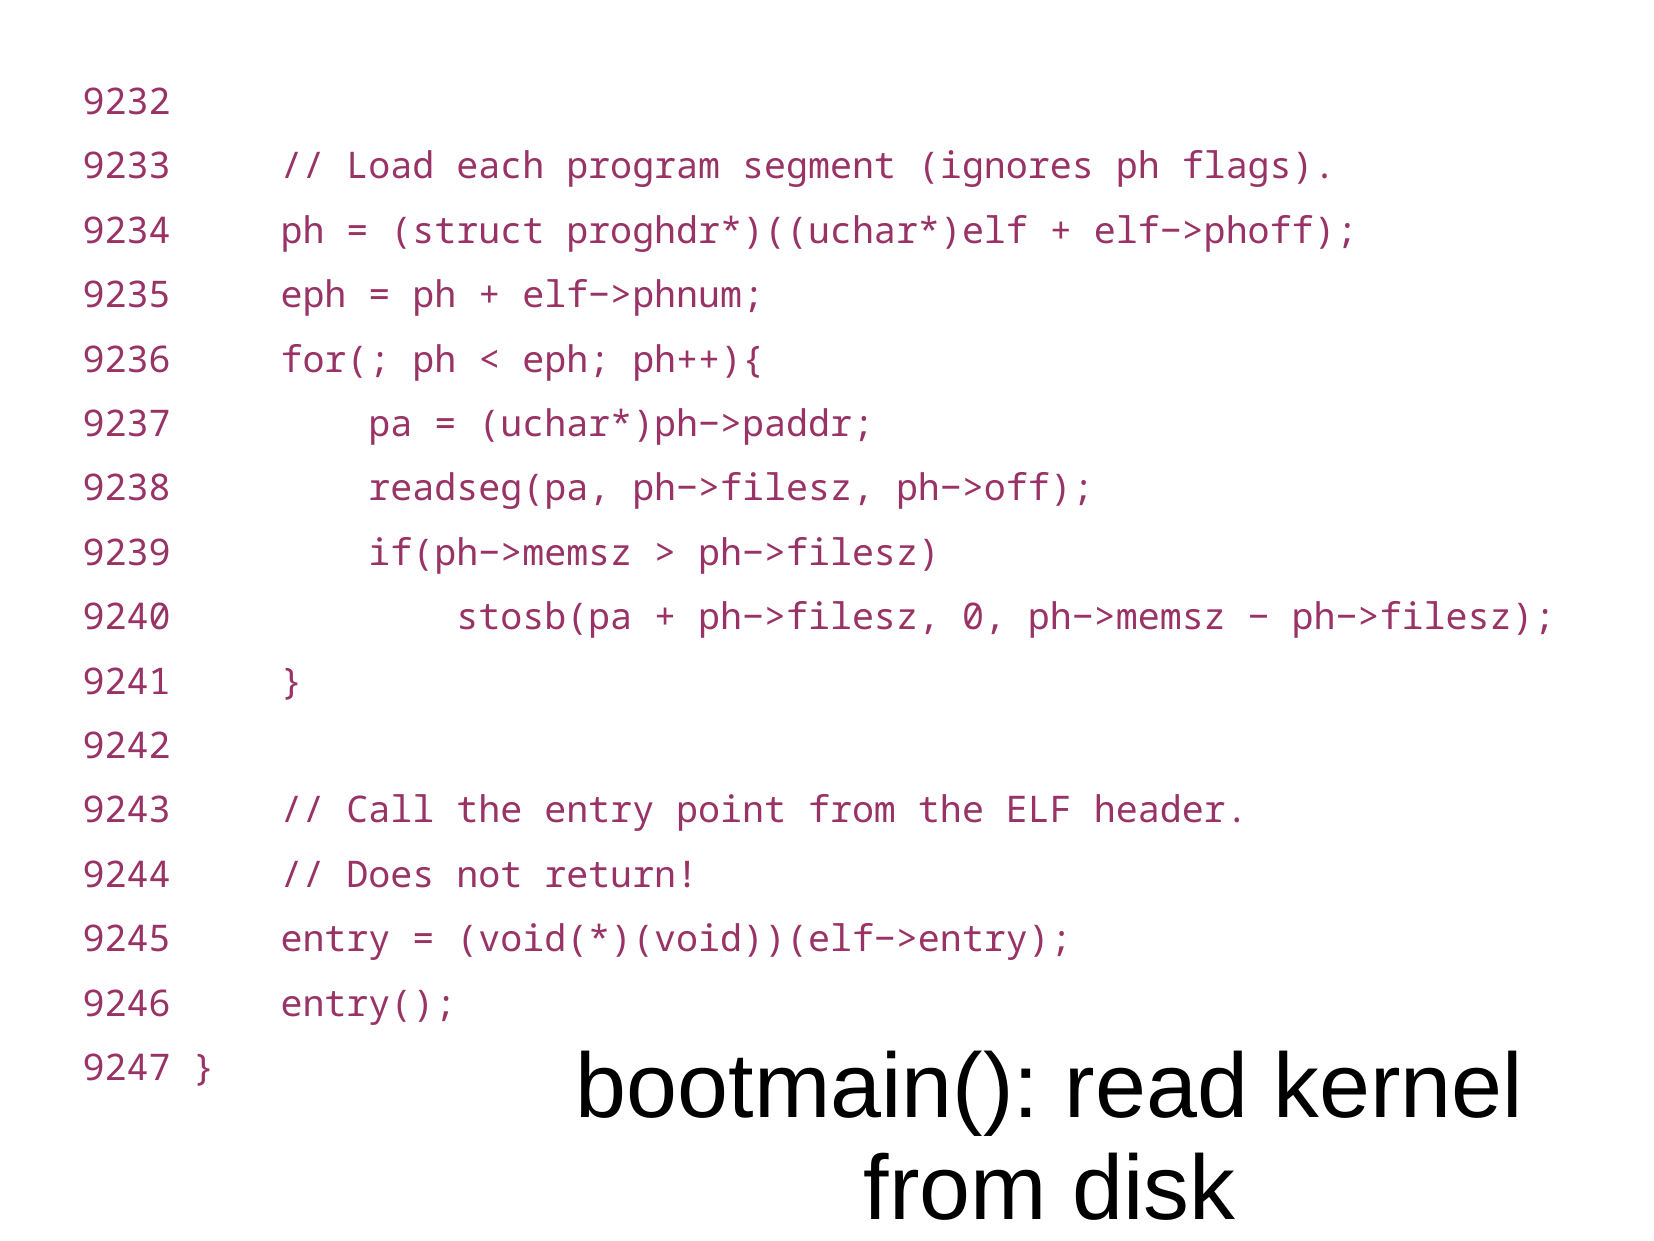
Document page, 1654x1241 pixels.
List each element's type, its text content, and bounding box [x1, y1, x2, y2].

title bootmain(): read kernel from disk [487, 1033, 1613, 1241]
list 9232 9233 // Load each program segment (ignores ph flags). 9234 ph = (struct proghdr*)((uchar*)elf + elf−>phoff); 9235 eph = ph + elf−>phnum; 9236 for(; ph < eph; ph++){ 9237 pa = (uchar*)ph−>paddr; 9238 readseg(pa, ph−>filesz, ph−>off); 9239 if(ph−>memsz > ph−>filesz) 9240 stosb(pa + ph−>filesz, 0, ph−>memsz − ph−>filesz); 9241 } 9242 9243 // Call the entry point from the ELF header. 9244 // Does not return! 9245 entry = (void(*)(void))(elf−>entry); 9246 entry(); 9247 } [82, 75, 1571, 1163]
